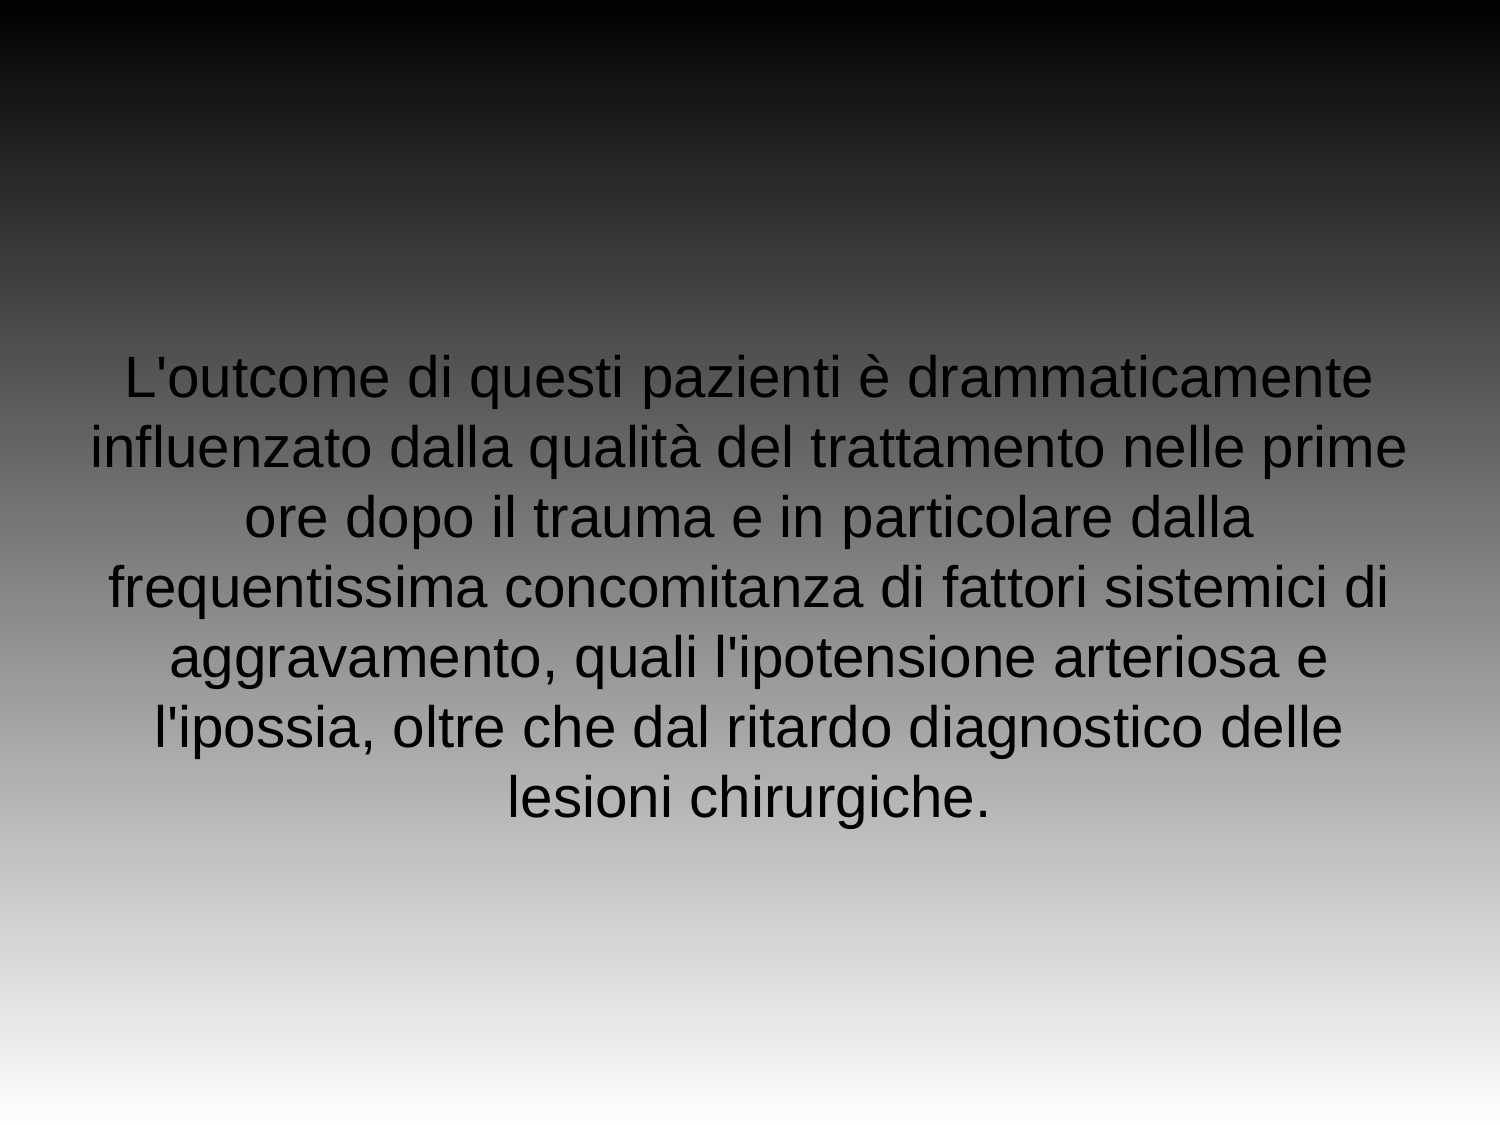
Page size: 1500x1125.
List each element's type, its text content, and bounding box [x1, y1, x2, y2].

text_box L'outcome di questi pazienti è drammaticamente influenzato dalla qualità del trattamento nelle prime ore dopo il trauma e in particolare dalla frequentissima concomitanza di fattori sistemici di aggravamento, quali l'ipotensione arteriosa e l'ipossia, oltre che dal ritardo diagnostico delle lesioni chirurgiche. [50, 332, 1450, 837]
